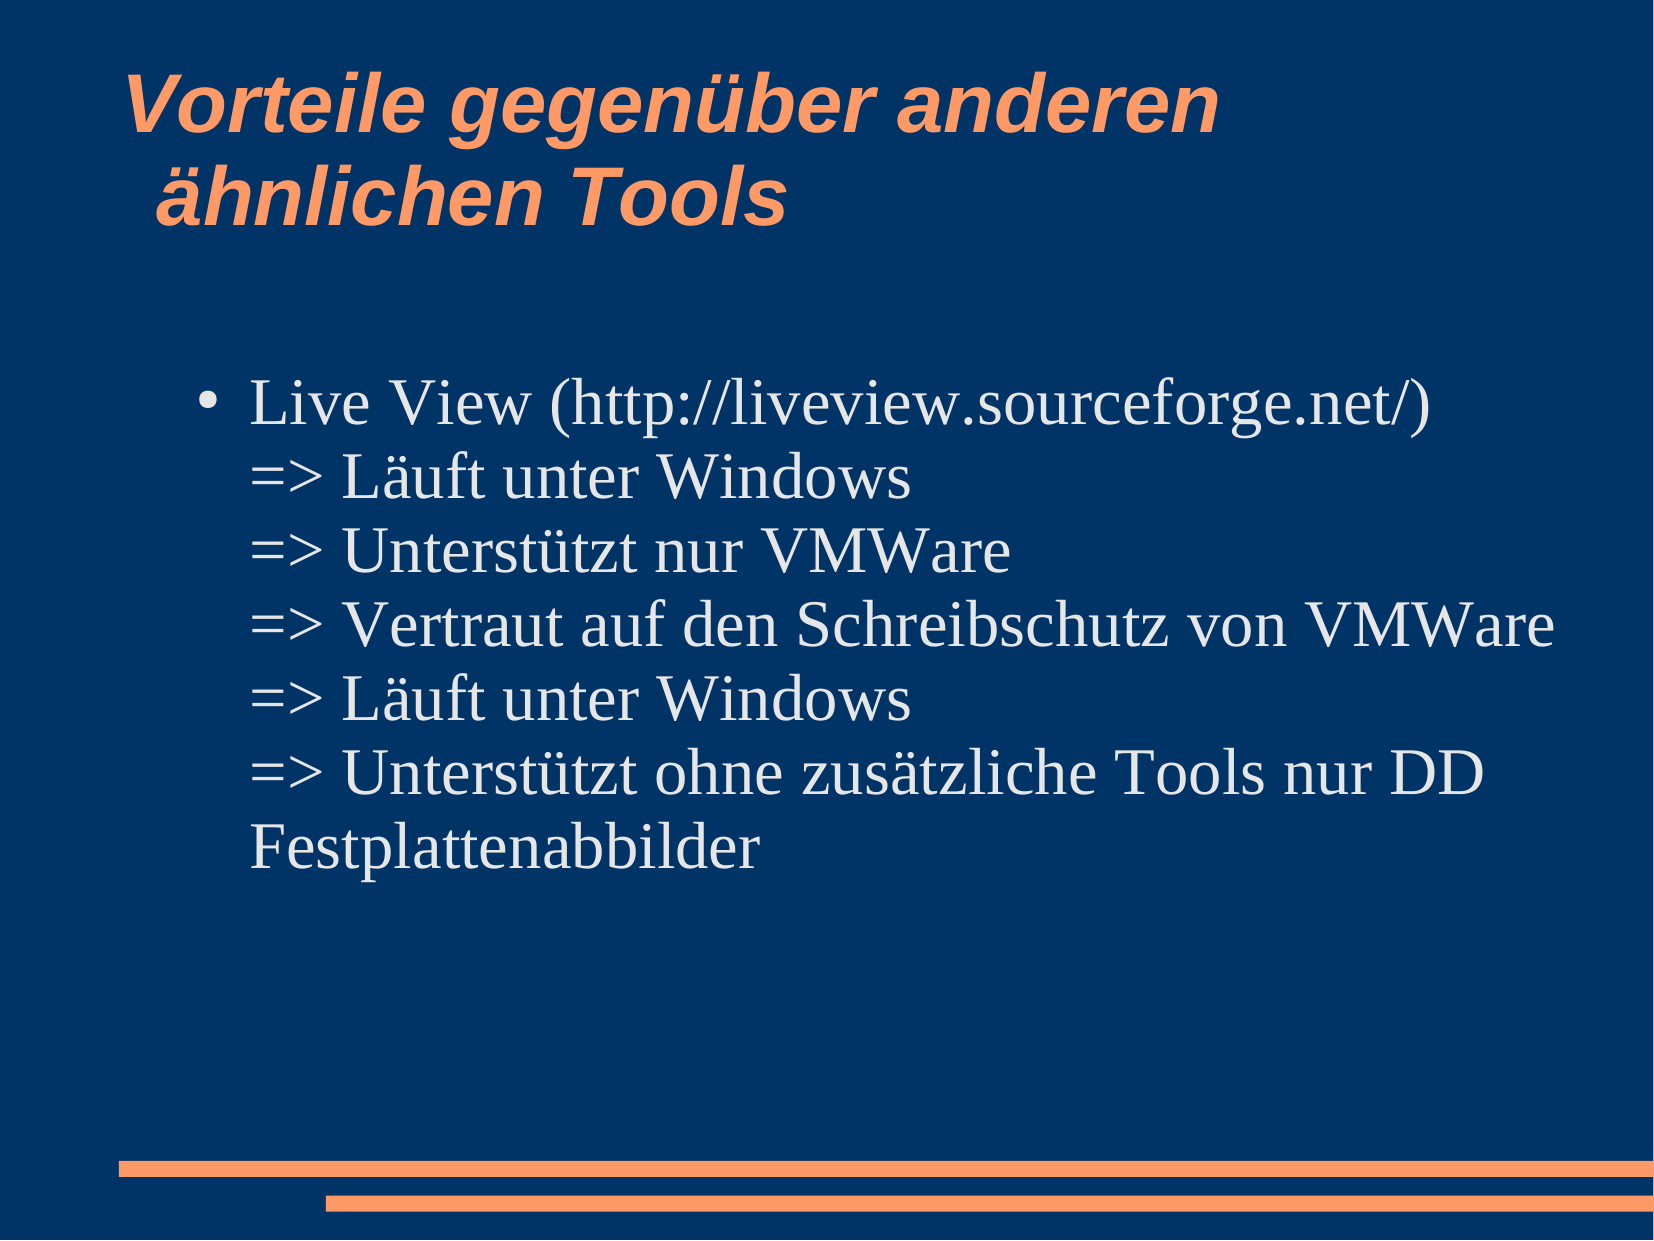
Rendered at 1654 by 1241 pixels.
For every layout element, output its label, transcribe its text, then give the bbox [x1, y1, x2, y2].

list Live View (http://liveview.sourceforge.net/) => Läuft unter Windows => Unterstützt nur VMWare => Vertraut auf den Schreibschutz von VMWare => Läuft unter Windows => Unterstützt ohne zusätzliche Tools nur DD Festplattenabbilder [178, 364, 1570, 1147]
title Vorteile gegenüber anderen ähnlichen Tools [121, 46, 1534, 254]
